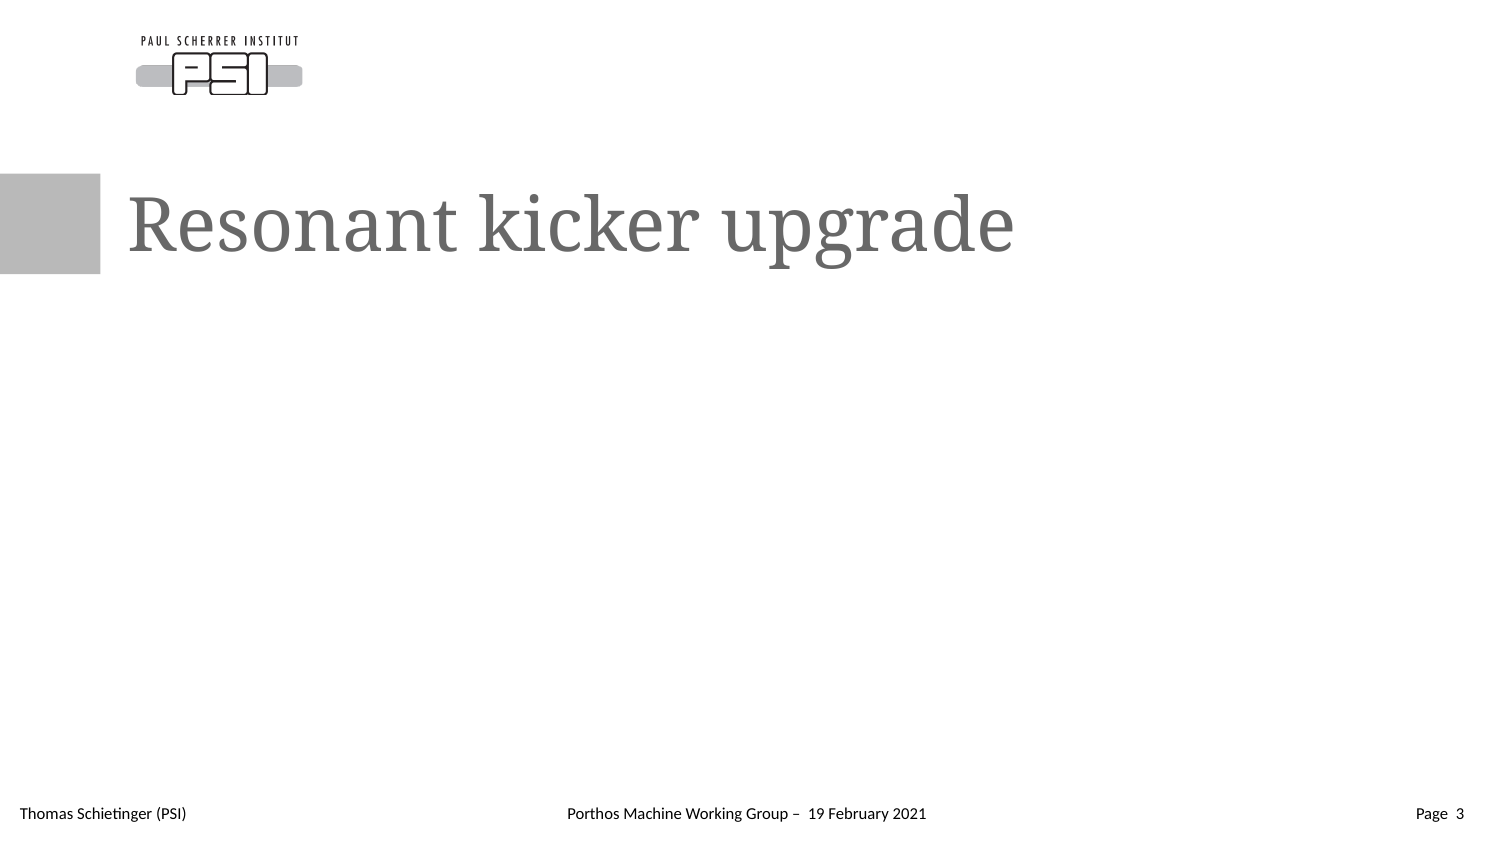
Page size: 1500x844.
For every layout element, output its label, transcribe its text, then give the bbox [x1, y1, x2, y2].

title Resonant kicker upgrade [127, 176, 1228, 268]
